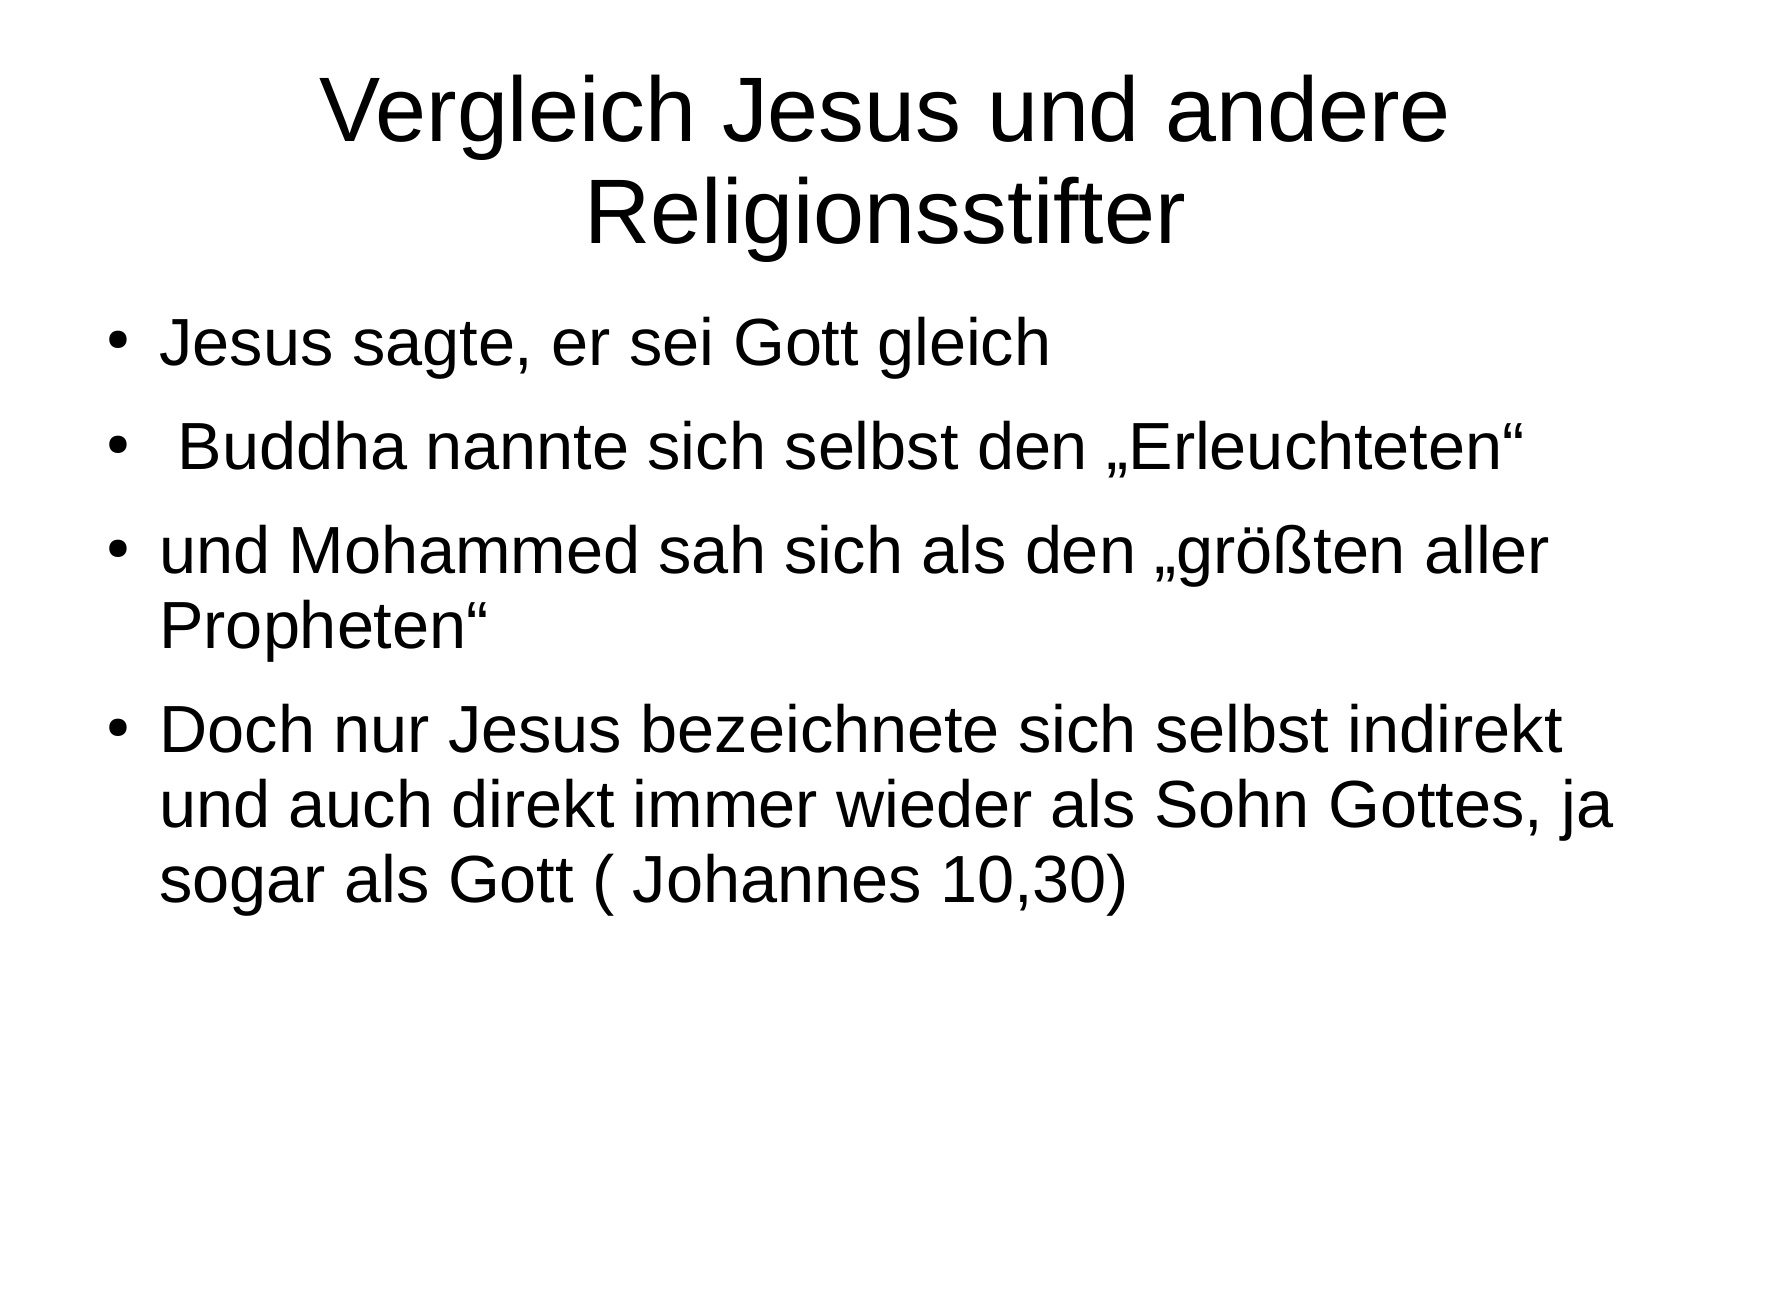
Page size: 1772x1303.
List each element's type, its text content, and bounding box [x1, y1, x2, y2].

list Jesus sagte, er sei Gott gleich Buddha nannte sich selbst den „Erleuchteten“ und Mohammed sah sich als den „größten aller Propheten“ Doch nur Jesus bezeichnete sich selbst indirekt und auch direkt immer wieder als Sohn Gottes, ja sogar als Gott ( Johannes 10,30) [88, 304, 1683, 1150]
title Vergleich Jesus und andere Religionsstifter [88, 58, 1683, 264]
